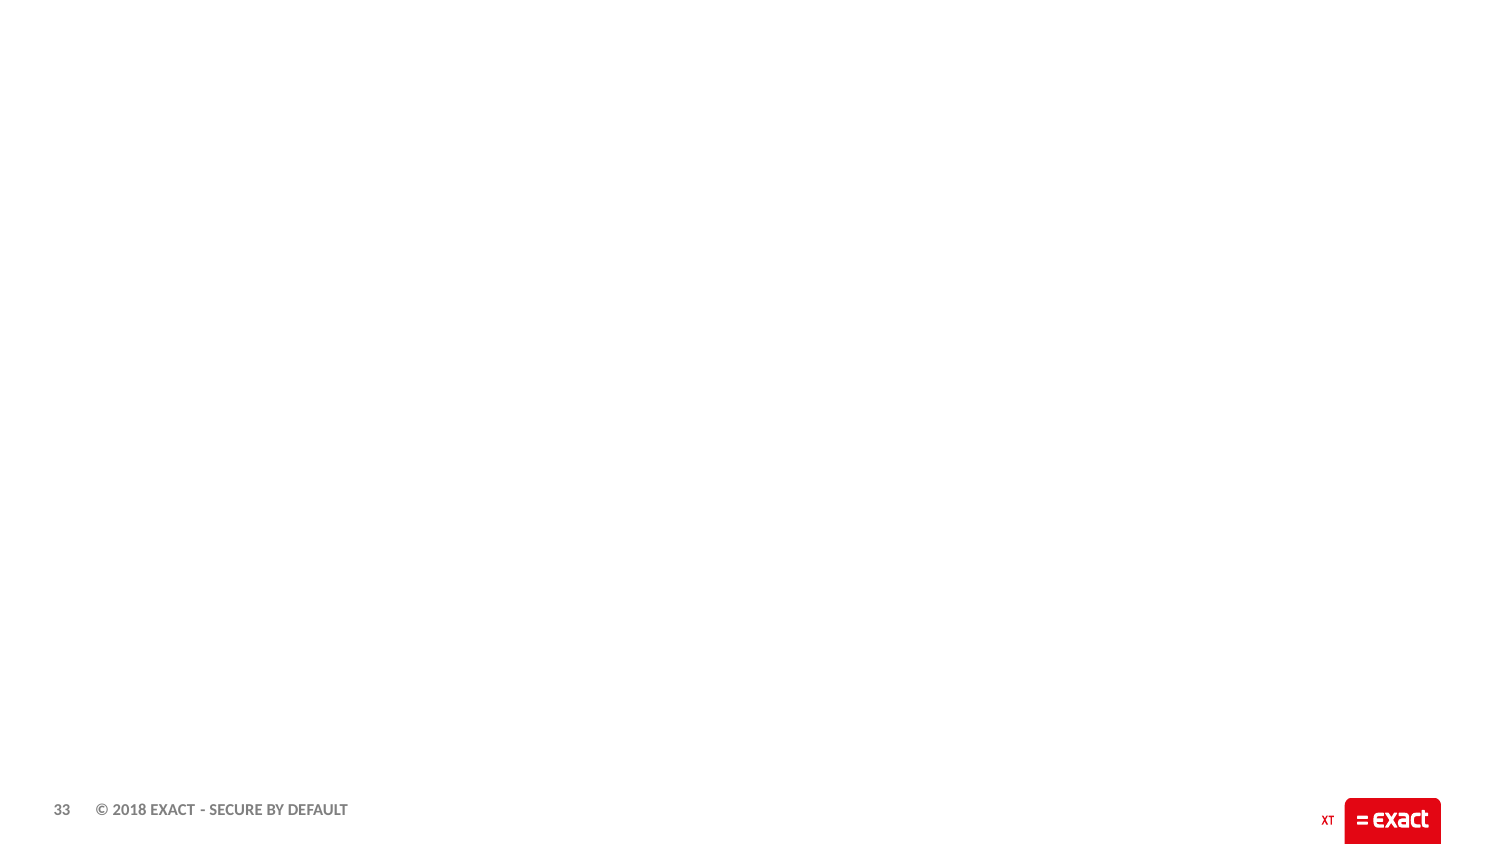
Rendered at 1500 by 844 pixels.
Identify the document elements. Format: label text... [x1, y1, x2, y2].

text_box - Secure by default [185, 786, 826, 832]
text_box 33 [38, 786, 96, 832]
